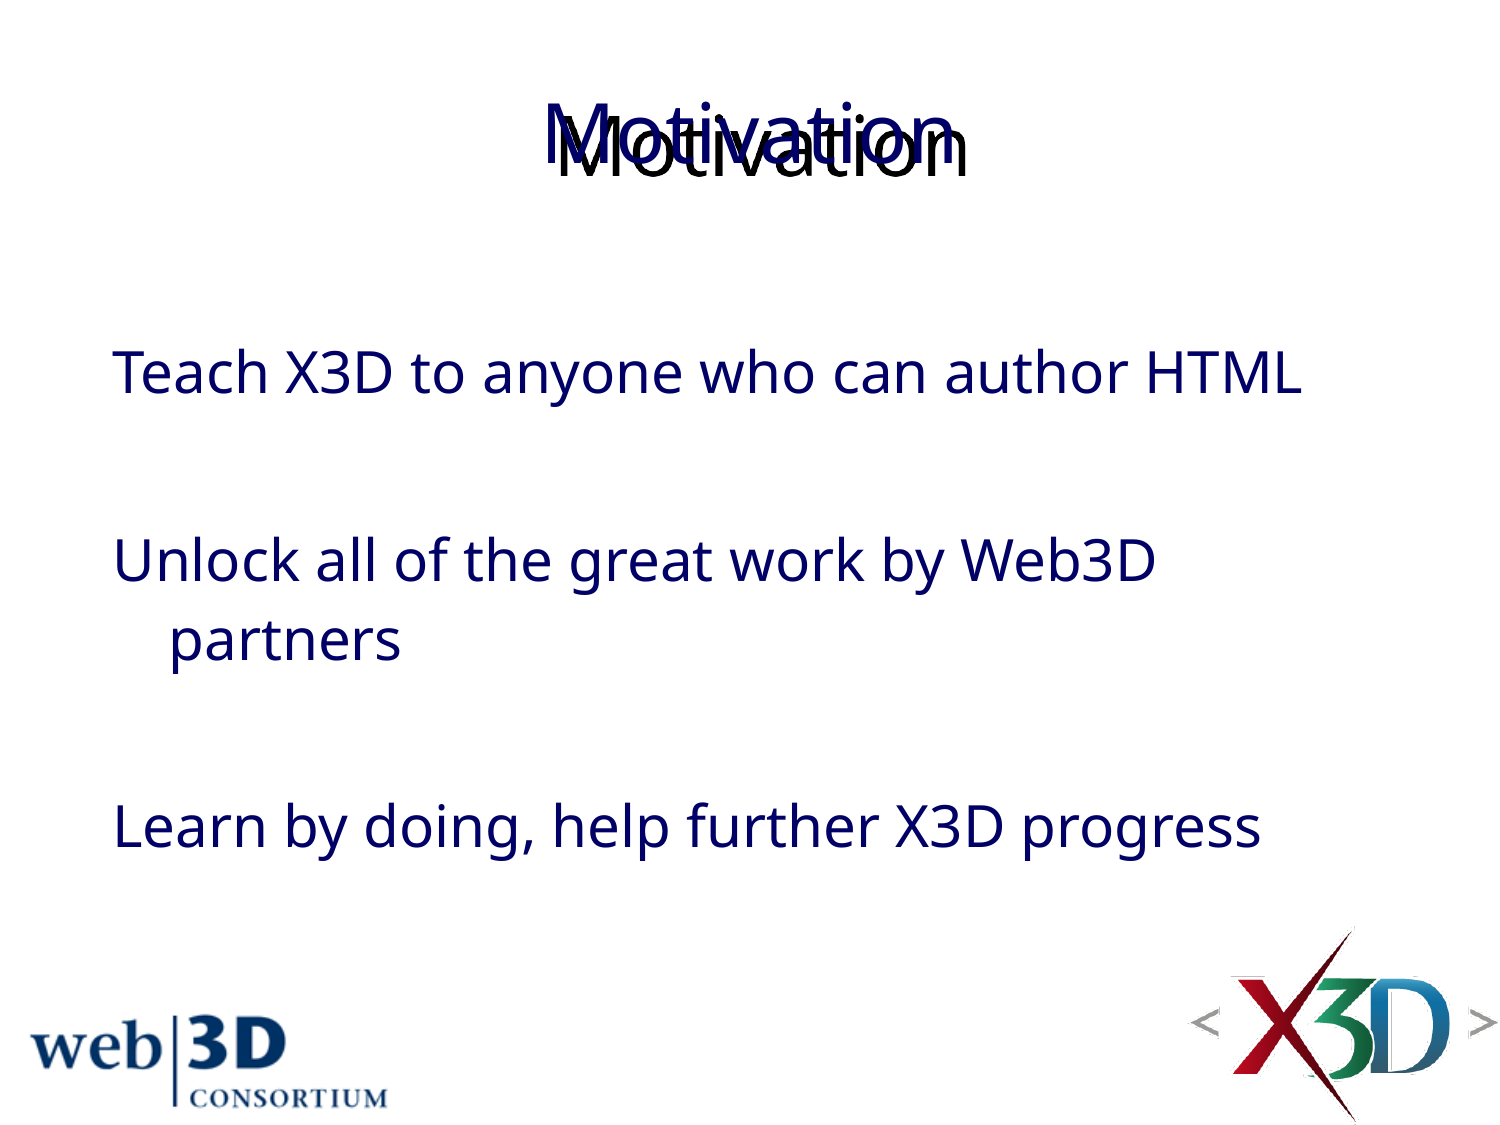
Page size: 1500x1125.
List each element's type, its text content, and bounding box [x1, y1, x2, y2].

picture [1187, 926, 1500, 1125]
title Motivation [112, 37, 1388, 226]
picture [12, 998, 413, 1118]
list Teach X3D to anyone who can author HTML Unlock all of the great work by Web3D partners Learn by doing, help further X3D progress [112, 237, 1388, 986]
